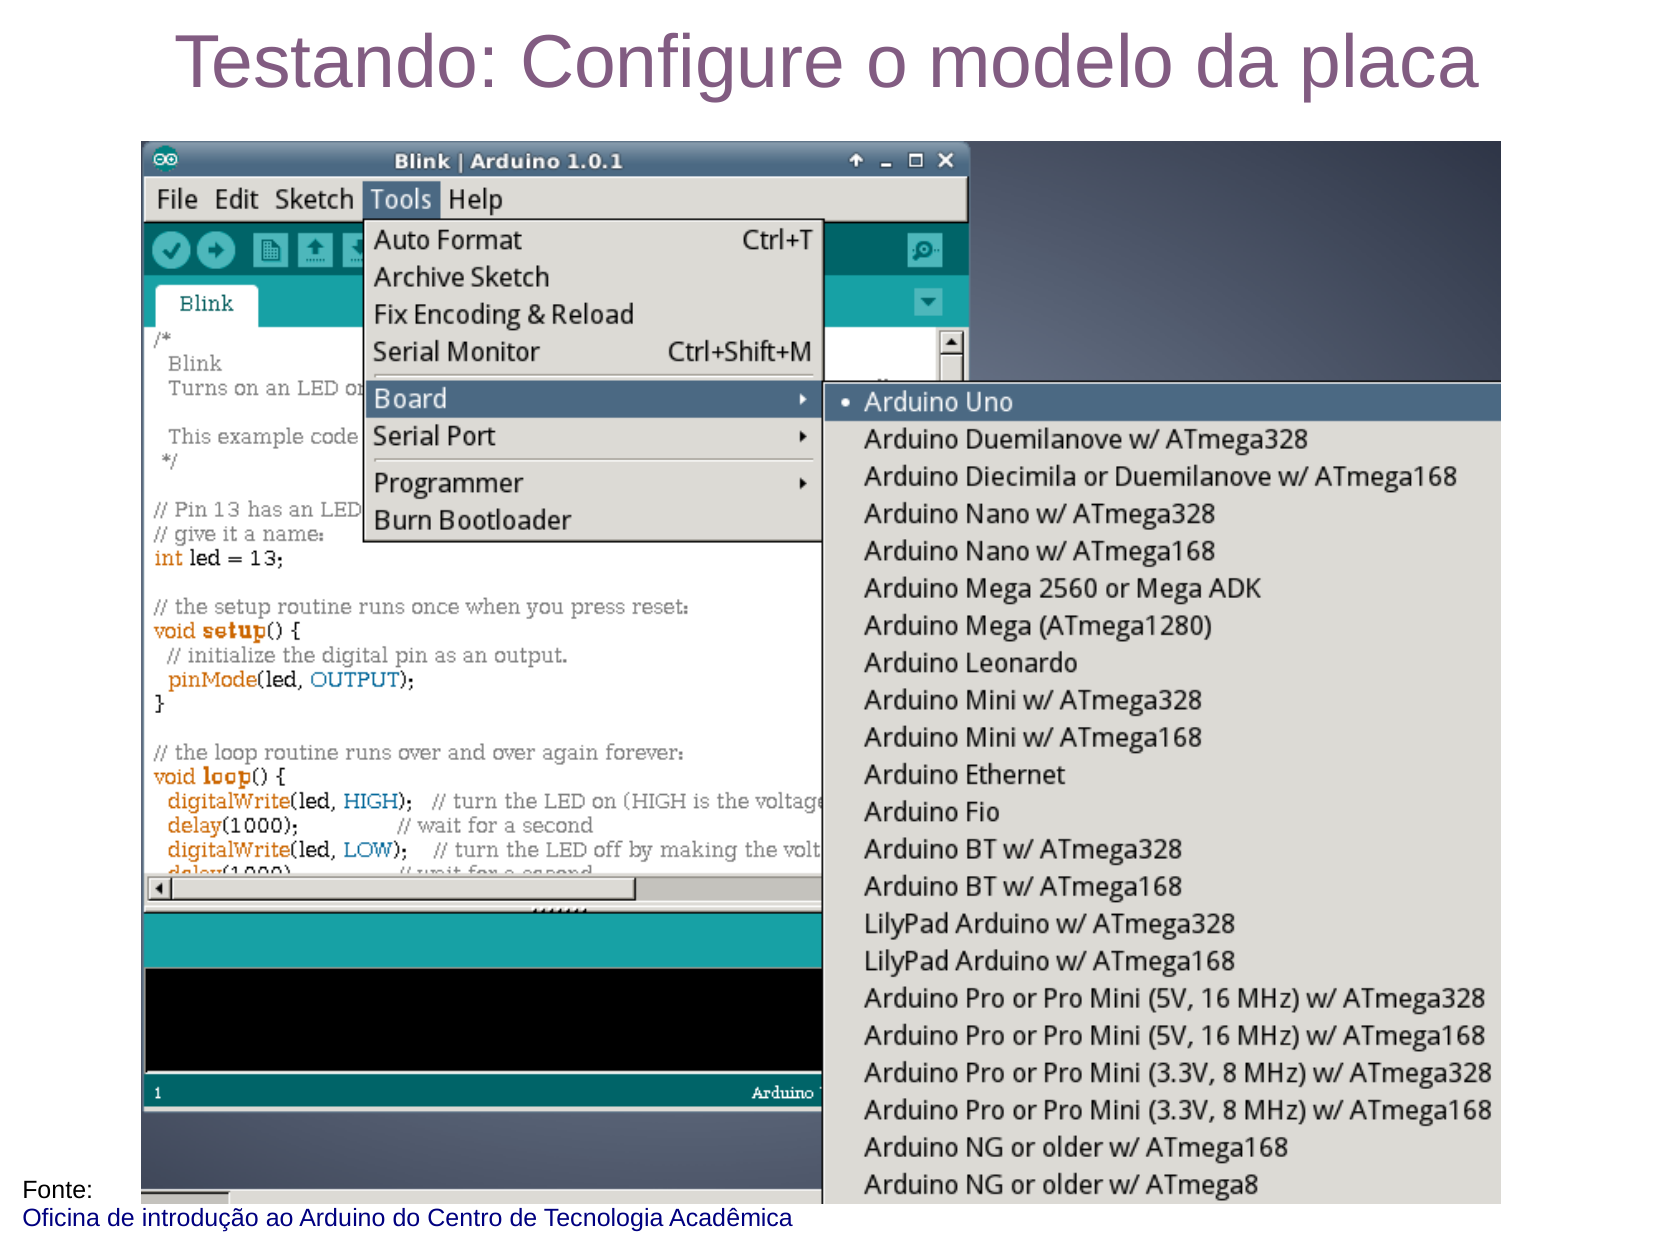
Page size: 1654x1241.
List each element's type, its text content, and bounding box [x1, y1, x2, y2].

picture [141, 141, 1501, 1204]
title Testando: Configure o modelo da placa [35, 0, 1619, 166]
text_box Fonte: Oficina de introdução ao Arduino do Centro de Tecnologia Acadêmica [7, 1168, 1484, 1240]
